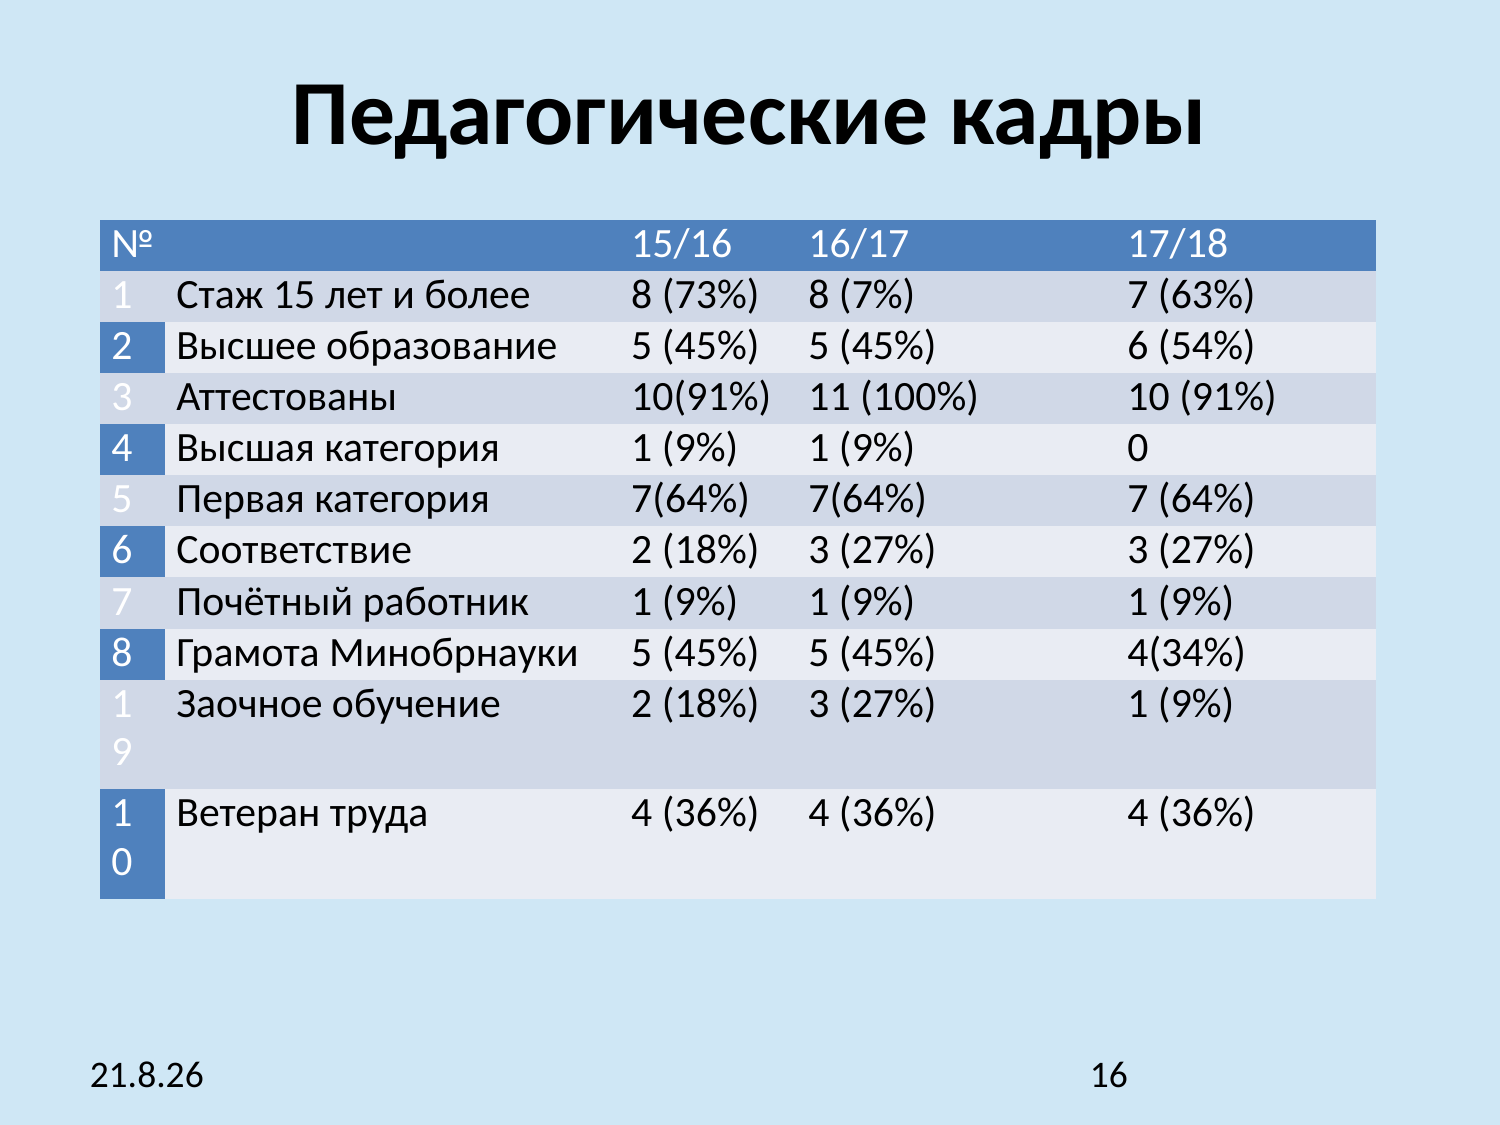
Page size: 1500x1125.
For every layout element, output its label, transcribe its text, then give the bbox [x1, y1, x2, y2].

table_cell 5 (45%) [797, 629, 1116, 680]
table_cell 7(64%) [797, 475, 1116, 526]
table_cell Грамота Минобрнауки [165, 629, 620, 680]
title Педагогические кадры [75, 45, 1425, 233]
table_cell 5 [100, 475, 165, 526]
table_cell 3 (27%) [797, 526, 1116, 577]
table_cell 4(34%) [1116, 629, 1376, 680]
table_cell 1 (9%) [797, 424, 1116, 475]
table_cell Заочное обучение [165, 680, 620, 789]
table_cell 4 (36%) [797, 789, 1116, 899]
table_cell 7(64%) [620, 475, 797, 526]
table_cell 7 (63%) [1116, 271, 1376, 322]
table_cell Аттестованы [165, 373, 620, 424]
table_cell 10(91%) [620, 373, 797, 424]
table_cell 8 (73%) [620, 271, 797, 322]
table_cell 3 [100, 373, 165, 424]
table_cell 10 [100, 789, 165, 899]
table_cell Стаж 15 лет и более [165, 271, 620, 322]
table_cell 2 [100, 322, 165, 373]
table_cell 1 [100, 271, 165, 322]
table_cell 11 (100%) [797, 373, 1116, 424]
table_cell 3 (27%) [797, 680, 1116, 789]
table_cell 8 [100, 629, 165, 680]
table_cell 8 (7%) [797, 271, 1116, 322]
table_cell 6 [100, 526, 165, 577]
table_cell 5 (45%) [620, 322, 797, 373]
table_cell 0 [1116, 424, 1376, 475]
table_cell Соответствие [165, 526, 620, 577]
table_cell 2 (18%) [620, 680, 797, 789]
table_cell Почётный работник [165, 577, 620, 629]
table_cell 7 [100, 577, 165, 629]
table_header 16/17 [797, 220, 1116, 271]
table_header [165, 220, 620, 271]
slide_number 29.4.19 [75, 1042, 425, 1103]
table_cell 1 (9%) [797, 577, 1116, 629]
table_cell 2 (18%) [620, 526, 797, 577]
table_cell 5 (45%) [620, 629, 797, 680]
table_cell 3 (27%) [1116, 526, 1376, 577]
table_cell 1 (9%) [1116, 577, 1376, 629]
table_cell 4 (36%) [620, 789, 797, 899]
table_cell 1 (9%) [620, 577, 797, 629]
table_cell 1 (9%) [620, 424, 797, 475]
table_cell Высшее образование [165, 322, 620, 373]
table_cell Первая категория [165, 475, 620, 526]
table_header № [100, 220, 165, 271]
slide_number <номер> [1074, 1042, 1425, 1103]
table_cell 10 (91%) [1116, 373, 1376, 424]
table_cell 4 (36%) [1116, 789, 1376, 899]
table_cell 4 [100, 424, 165, 475]
table_cell 5 (45%) [797, 322, 1116, 373]
table_cell 7 (64%) [1116, 475, 1376, 526]
table_cell 1 (9%) [1116, 680, 1376, 789]
table_header 15/16 [620, 220, 797, 271]
table_cell Ветеран труда [165, 789, 620, 899]
table_cell 6 (54%) [1116, 322, 1376, 373]
table_cell 19 [100, 680, 165, 789]
table_header 17/18 [1116, 220, 1376, 271]
table_cell Высшая категория [165, 424, 620, 475]
